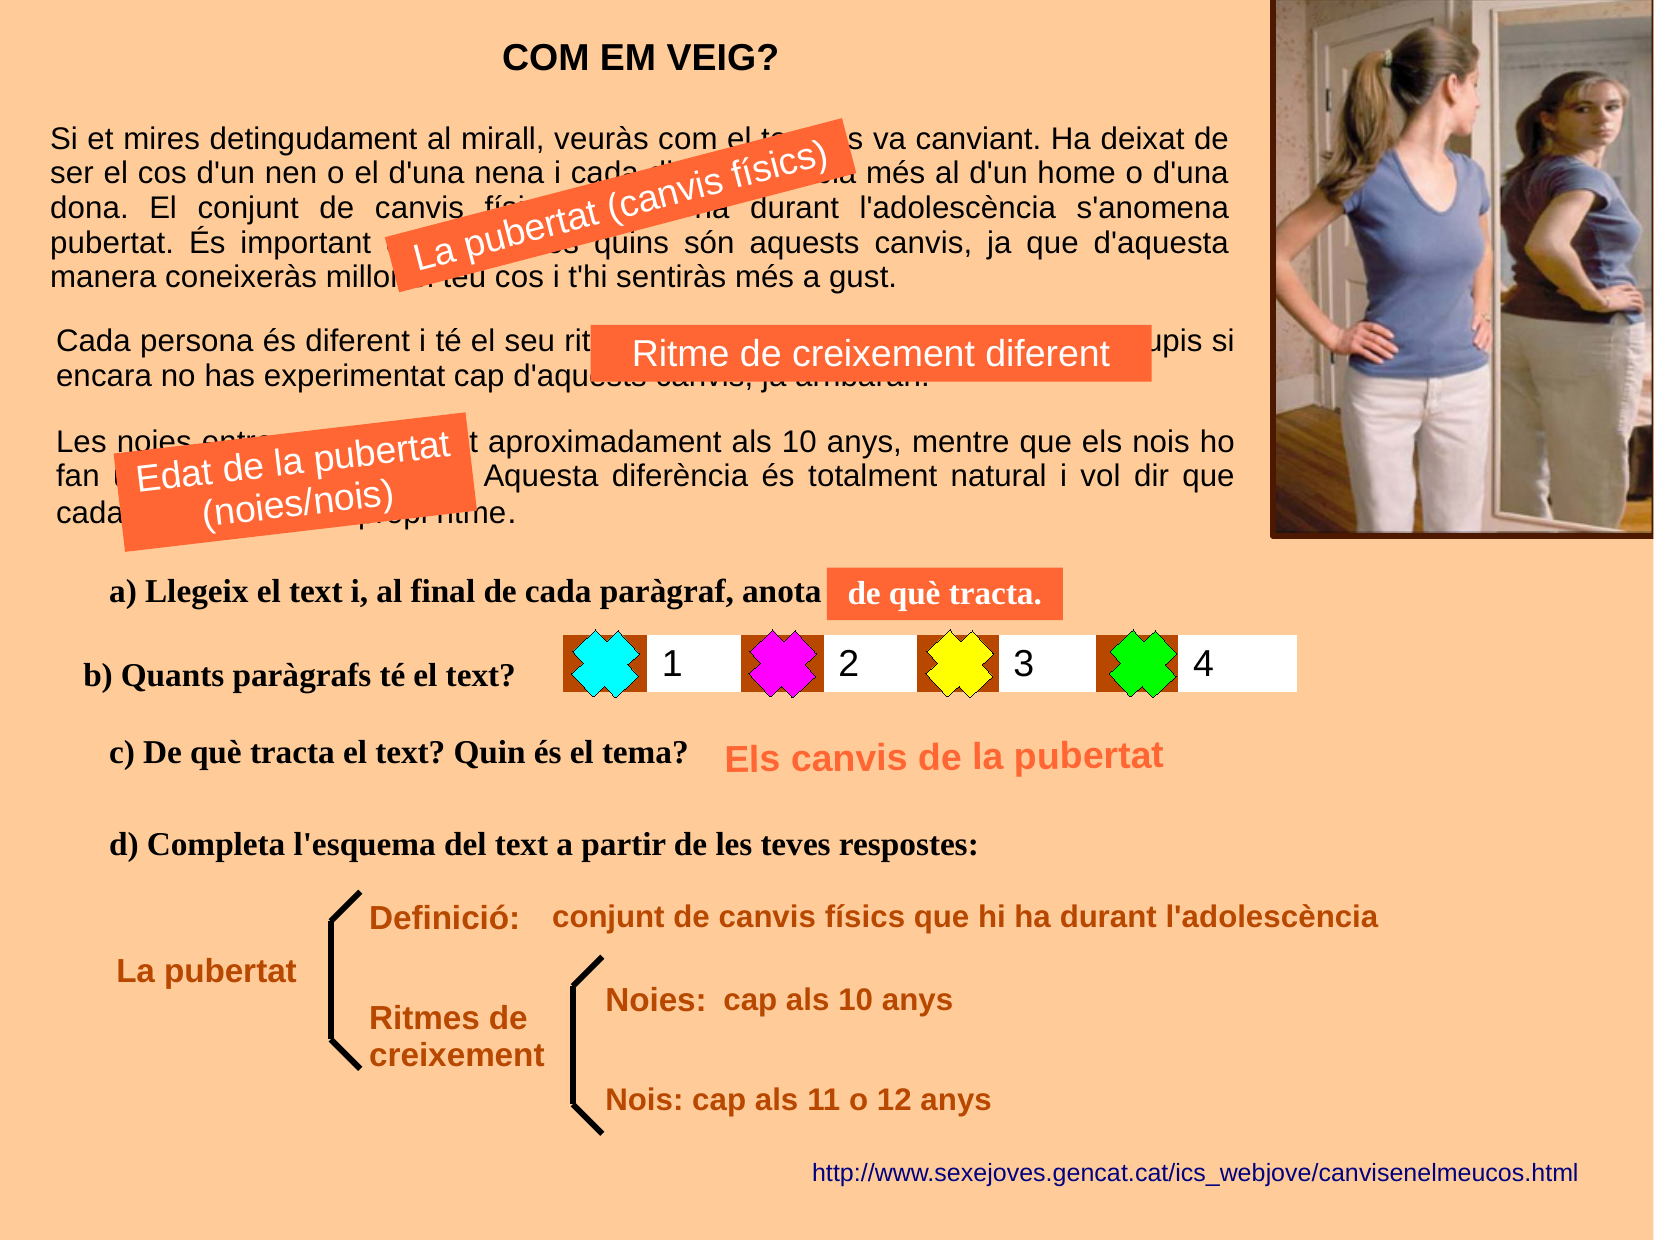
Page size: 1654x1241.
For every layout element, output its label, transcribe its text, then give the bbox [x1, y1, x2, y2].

text_box Les noies entren a la pubertat aproximadament als 10 anys, mentre que els nois ho fan un o dos anys més tard. Aquesta diferència és totalment natural i vol dir que cada cos creix al seu propi ritme. [41, 416, 425, 538]
text_box [571, 629, 640, 698]
text_box d) Completa l'esquema del text a partir de les teves respostes: [94, 817, 1040, 871]
text_box a) Llegeix el text i, al final de cada paràgraf, anota de què tracta. [94, 565, 1041, 619]
text_box Ritmes de creixement [354, 992, 562, 1084]
text_box [1109, 629, 1177, 698]
text_box c) De què tracta el text? Quin és el tema? [94, 726, 715, 786]
table_header [1161, 635, 1178, 692]
table_header [956, 635, 966, 640]
text_box Edat de la pubertat (noies/nois) [113, 412, 477, 552]
table_header 4 [1178, 635, 1297, 692]
table_header [602, 635, 612, 640]
table_header [563, 635, 589, 692]
table_header [1139, 635, 1149, 640]
text_box La pubertat [101, 944, 312, 1004]
table_header [741, 635, 766, 692]
table_header [623, 635, 647, 692]
text_box Ritme de creixement diferent [590, 324, 1152, 382]
table_header [801, 635, 824, 692]
table_header [779, 635, 789, 640]
table_header [600, 687, 609, 692]
text_box conjunt de canvis físics que hi ha durant l'adolescència [537, 891, 1424, 943]
table_header 1 [647, 635, 741, 692]
text_box COM EM VEIG? Si et mires detingudament al mirall, veuràs com el teu cos va canviant. Ha deixat de ser el cos d'un nen o el d'una nena i cada dia s'assembla més al d'un home o d'una dona. El conjunt de canvis físics que hi ha durant l'adolescència s'anomena pubertat. És important que sàpigues quins són aquests canvis, ja que d'aquesta manera coneixeràs millor el teu cos i t'hi sentiràs més a gust. [35, 29, 1247, 304]
table_header 2 [824, 635, 917, 692]
text_box cap als 10 anys [708, 974, 1004, 1034]
text_box Noies: [590, 974, 708, 1028]
text_box La pubertat (canvis físics) [384, 118, 857, 293]
text_box [925, 629, 994, 698]
text_box b) Quants paràgrafs té el text? [68, 649, 532, 703]
text_box Els canvis de la pubertat [707, 725, 1181, 790]
table_header [917, 635, 943, 692]
table_header 3 [999, 635, 1096, 692]
text_box Les noies entren a la pubertat aproximadament als 10 anys, mentre que els nois ho fan un o dos anys més tard. Aquesta diferència és totalment natural i vol dir que cada cos creix al seu propi ritme. [252, 416, 1252, 538]
table_header [978, 635, 999, 692]
text_box [748, 629, 817, 698]
text_box http://www.sexejoves.gencat.cat/ics_webjove/canvisenelmeucos.html [797, 1151, 1625, 1195]
text_box Cada persona és diferent i té el seu ritme de creixement. Per tant, no et preocupis si encara no has experimentat cap d'aquests canvis, ja arribaran. [41, 315, 1252, 401]
table_header [1096, 635, 1126, 692]
text_box de què tracta. [826, 567, 1063, 621]
text_box Definició: [354, 891, 562, 945]
text_box Nois: cap als 11 o 12 anys [590, 1074, 1034, 1134]
picture [1275, 0, 1653, 533]
